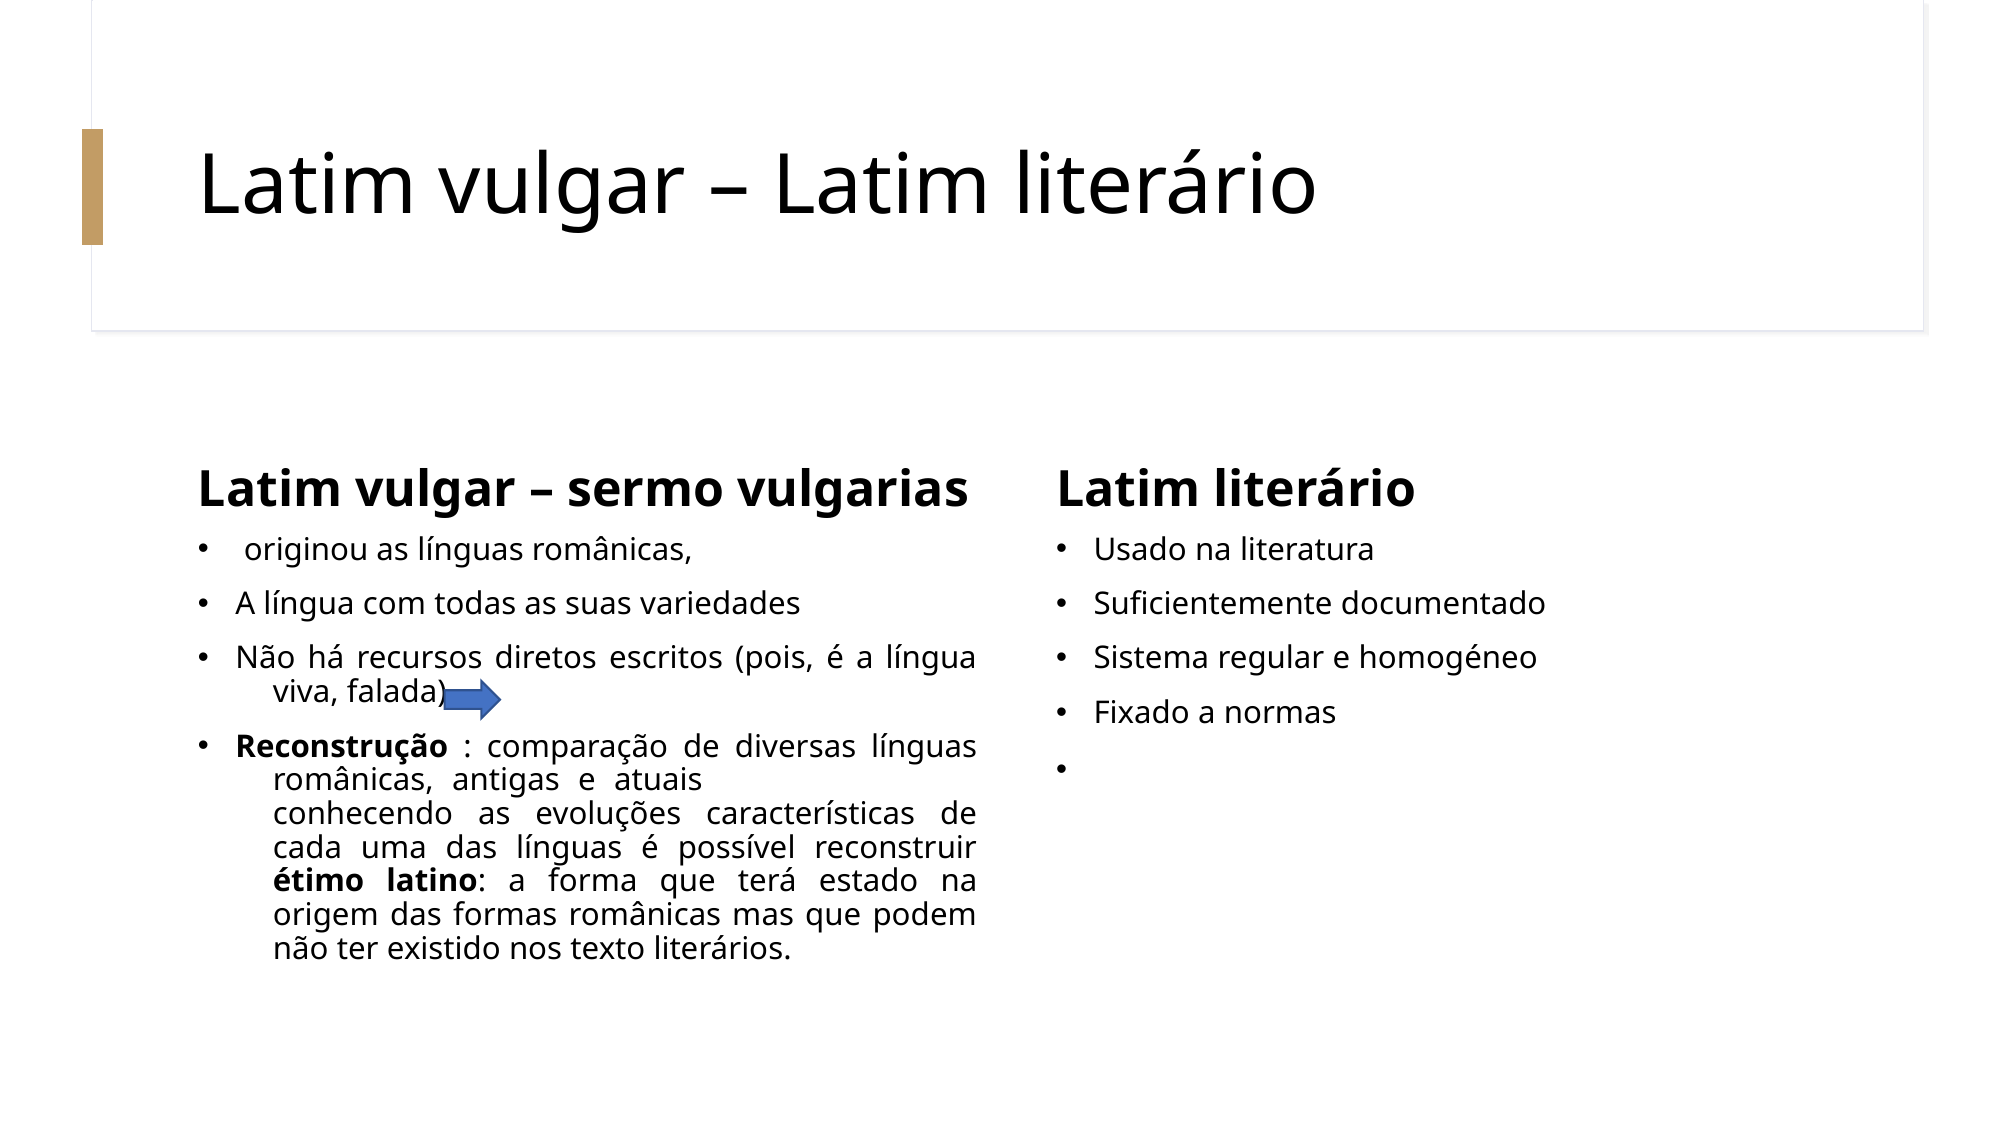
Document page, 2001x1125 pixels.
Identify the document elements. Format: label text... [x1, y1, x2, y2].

list Latim vulgar – sermo vulgarias [183, 389, 994, 525]
title Latim vulgar – Latim literário [183, 90, 1852, 284]
text_box [444, 680, 501, 719]
list Latim literário [1041, 389, 1852, 525]
list Usado na literatura Suficientemente documentado Sistema regular e homogéneo Fixado a normas [1041, 525, 1852, 1013]
list originou as línguas românicas, A língua com todas as suas variedades Não há recursos diretos escritos (pois, é a língua viva, falada) Reconstrução : comparação de diversas línguas românicas, antigas e atuais conhecendo as evoluções características de cada uma das línguas é possível reconstruir étimo latino: a forma que terá estado na origem das formas românicas mas que podem não ter existido nos texto literários. [183, 525, 994, 1013]
